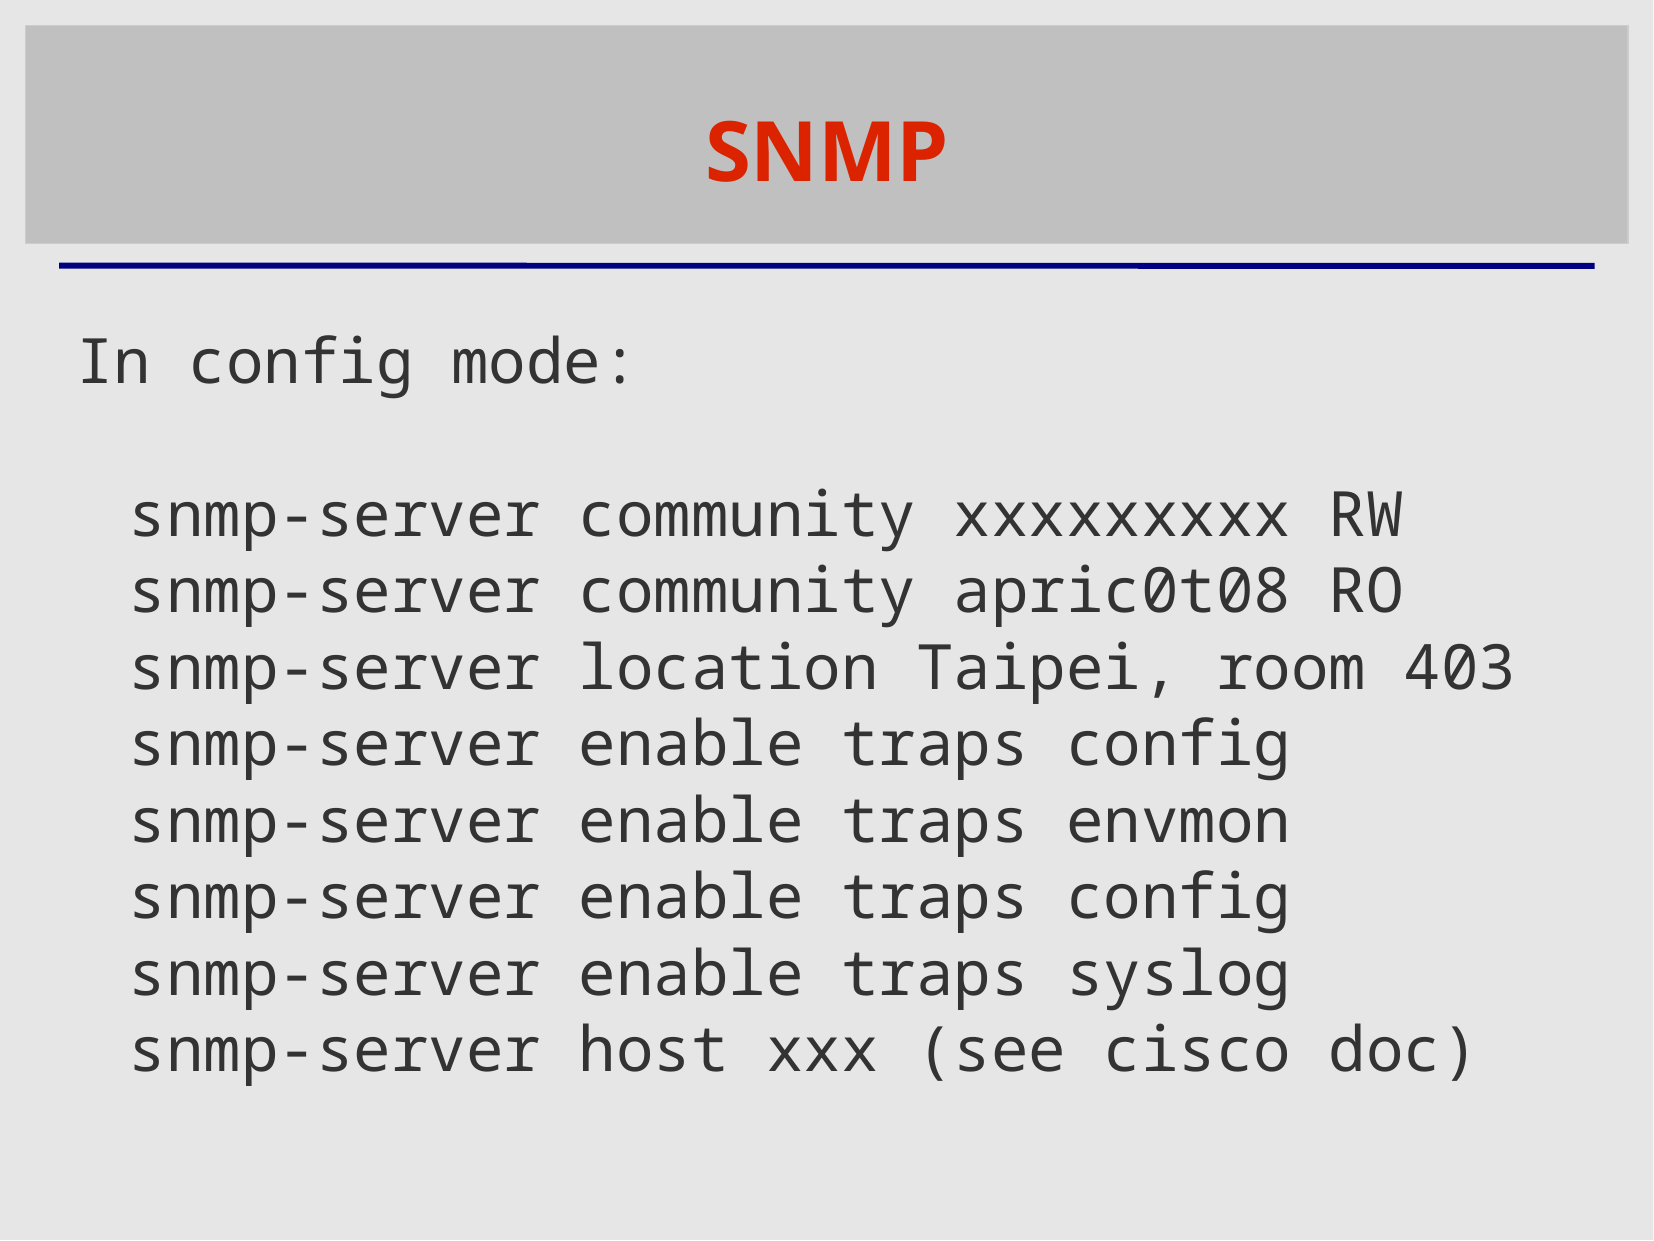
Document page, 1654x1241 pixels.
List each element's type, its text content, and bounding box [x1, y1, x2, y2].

title SNMP [121, 53, 1533, 245]
list In config mode: snmp-server community xxxxxxxxx RW snmp-server community apric0t08 RO snmp-server location Taipei, room 403 snmp-server enable traps config snmp-server enable traps envmon snmp-server enable traps config snmp-server enable traps syslog snmp-server host xxx (see cisco doc) [59, 322, 1594, 1117]
